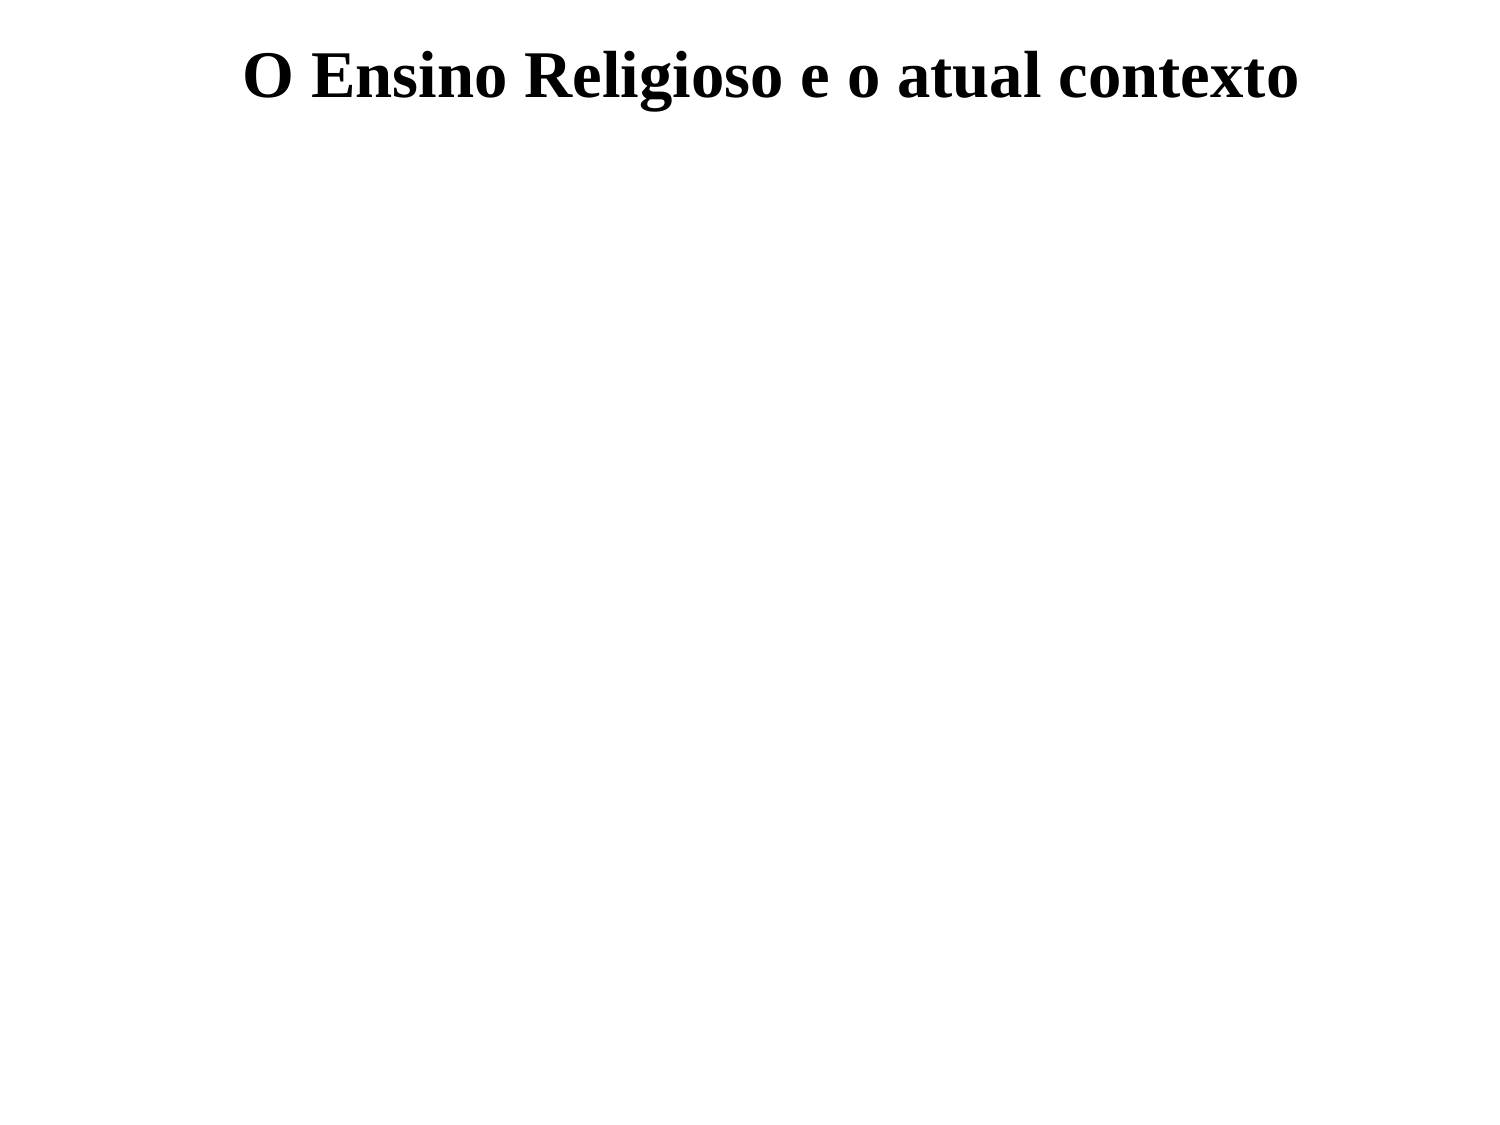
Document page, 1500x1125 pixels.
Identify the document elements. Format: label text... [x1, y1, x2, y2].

title O Ensino Religioso e o atual contexto [112, 23, 1432, 119]
